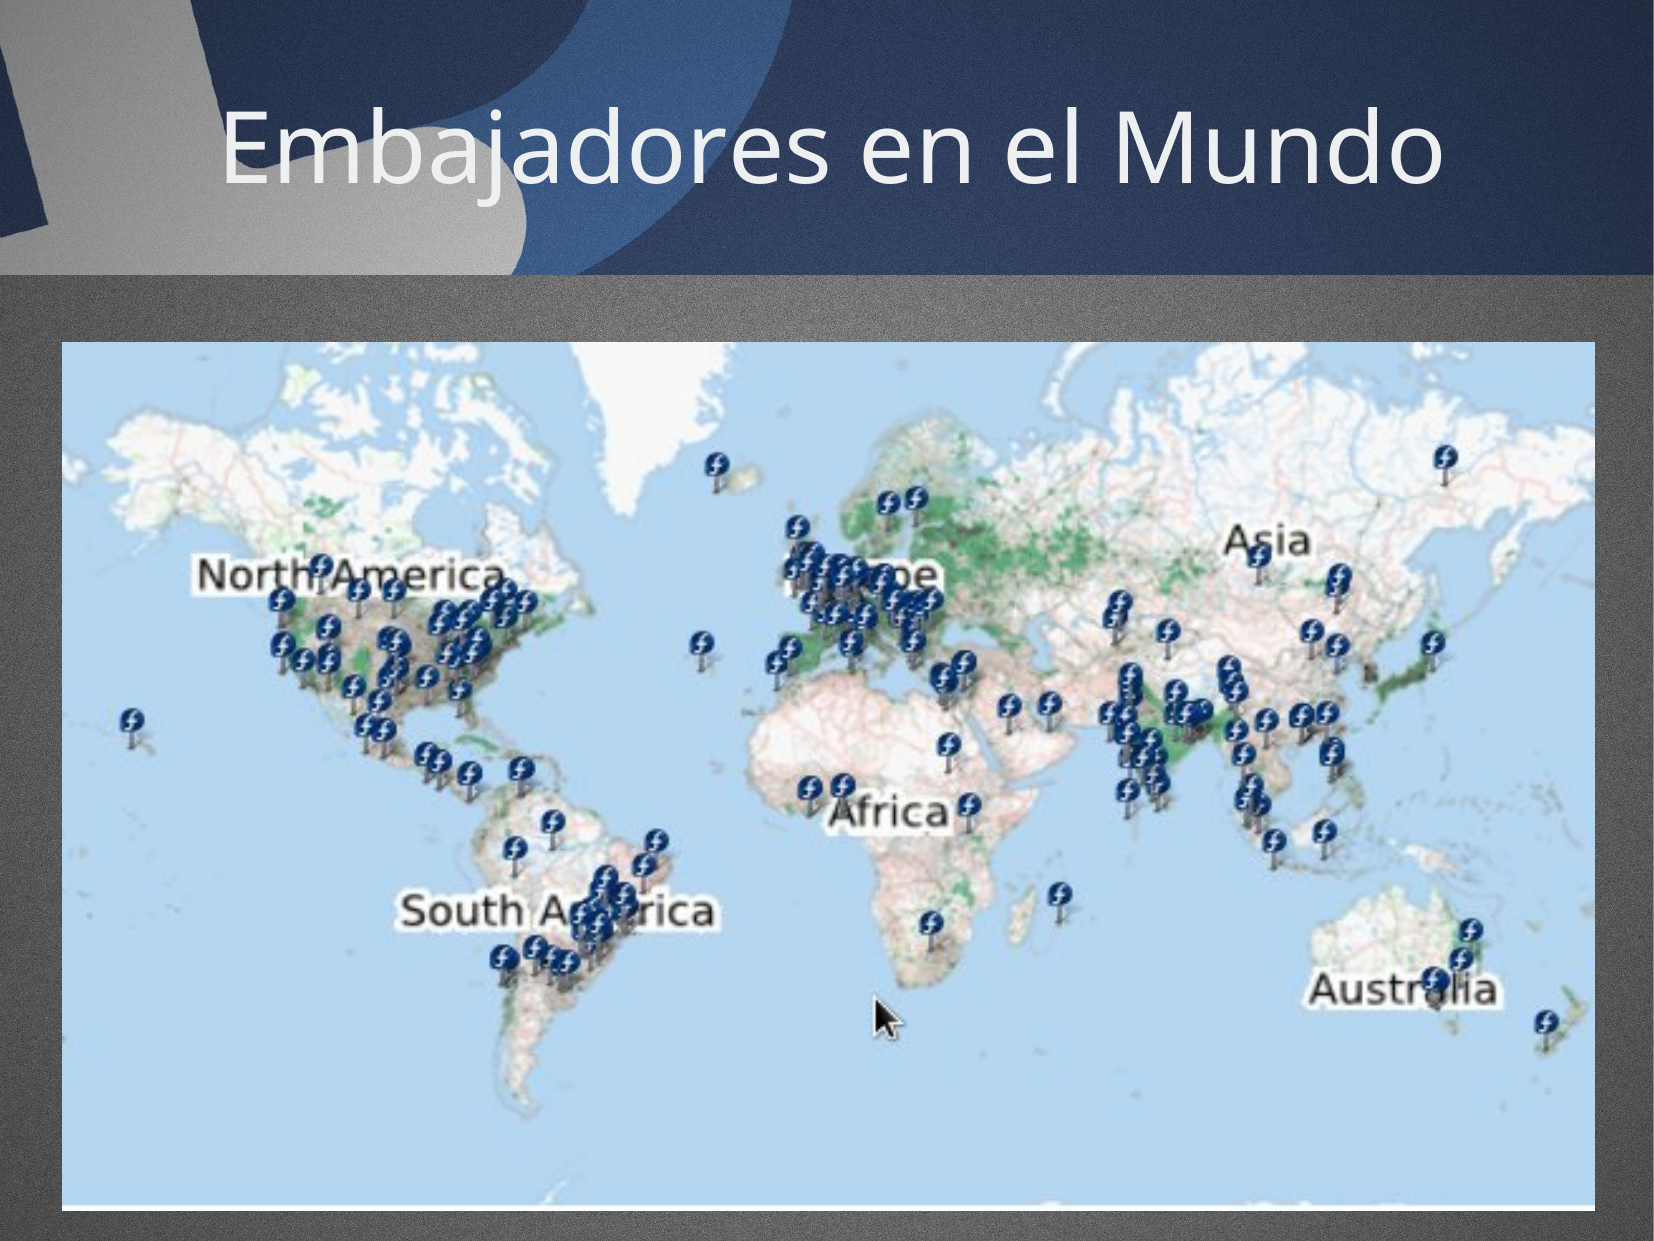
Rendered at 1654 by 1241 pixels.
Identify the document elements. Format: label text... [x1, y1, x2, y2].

text_box Embajadores en el Mundo [88, 43, 1577, 252]
picture [0, 0, 1654, 1241]
